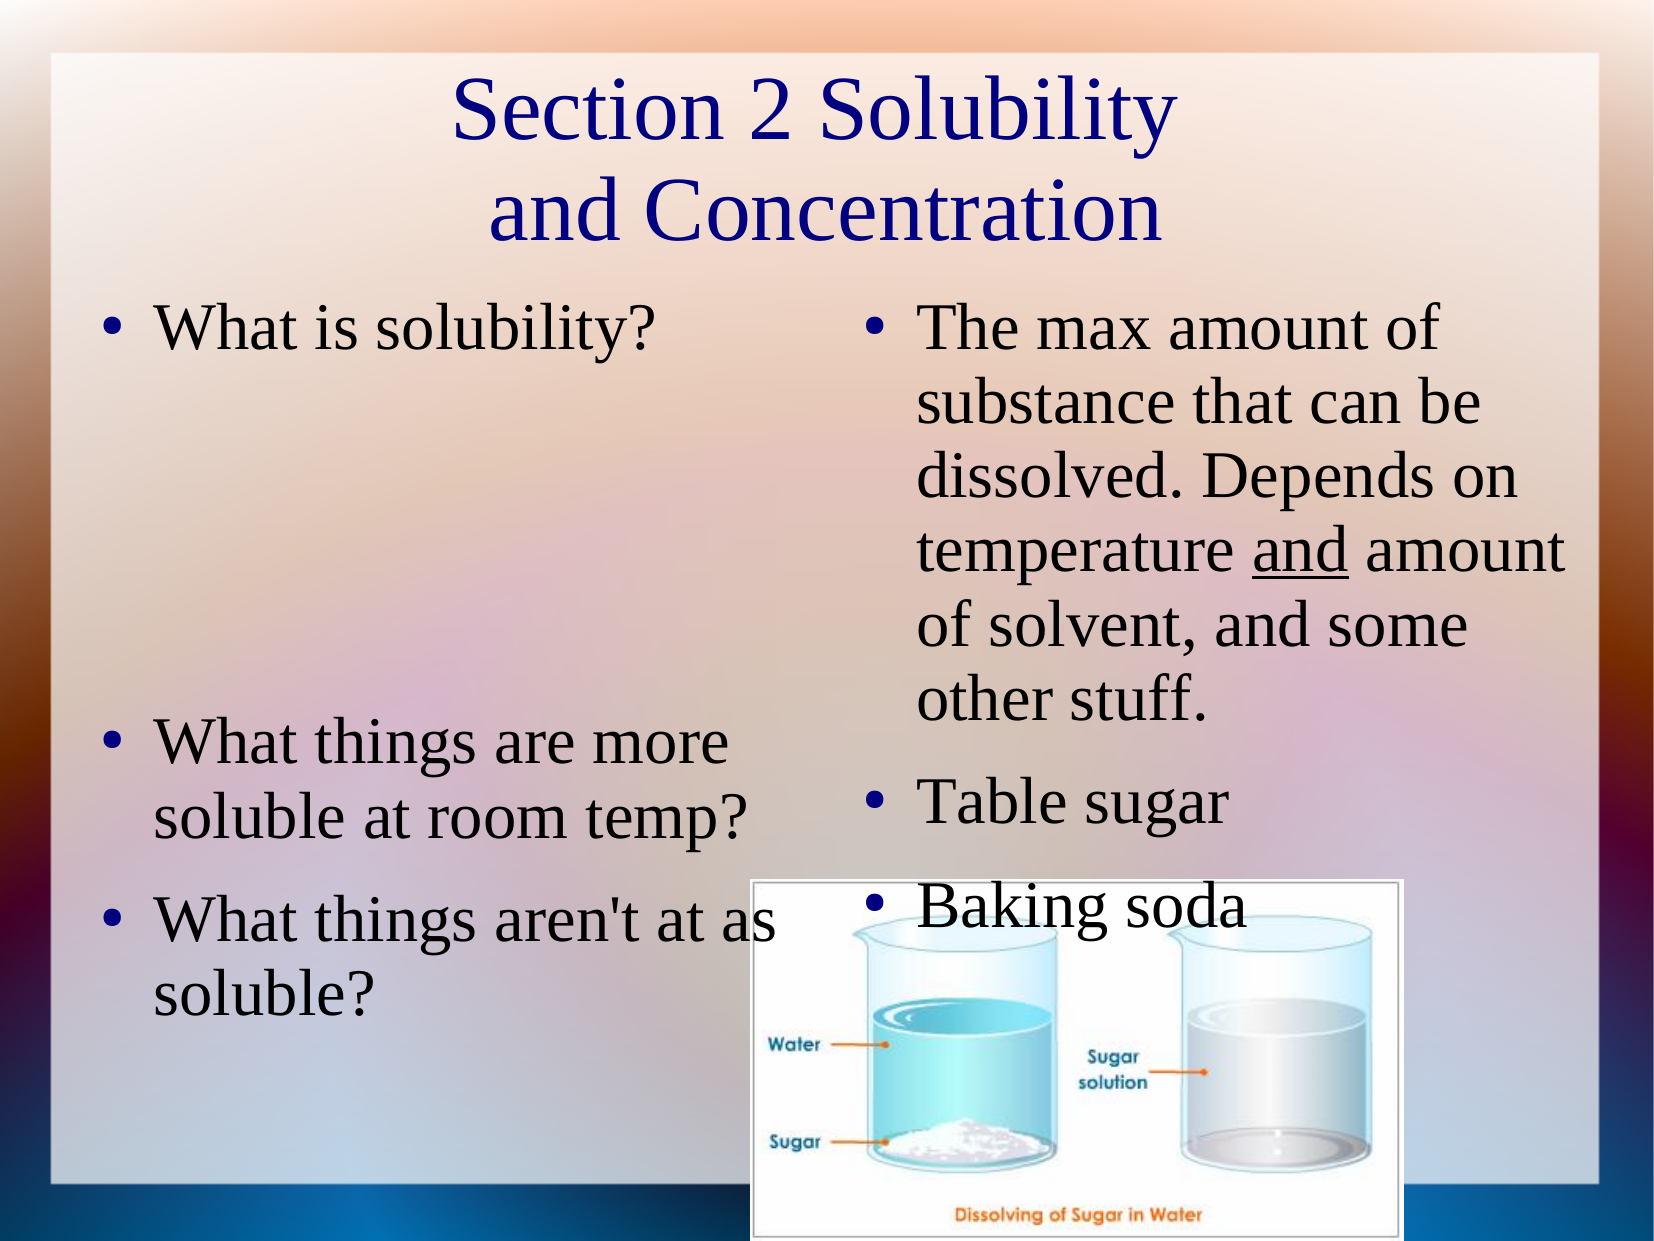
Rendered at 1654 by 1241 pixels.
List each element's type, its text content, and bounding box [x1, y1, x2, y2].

picture [0, 0, 1654, 1241]
list What is solubility? What things are more soluble at room temp? What things aren't at as soluble? [82, 290, 809, 1034]
list The max amount of substance that can be dissolved. Depends on temperature and amount of solvent, and some other stuff. Table sugar Baking soda [845, 290, 1572, 1034]
title Section 2 Solubility and Concentration [82, 55, 1571, 263]
